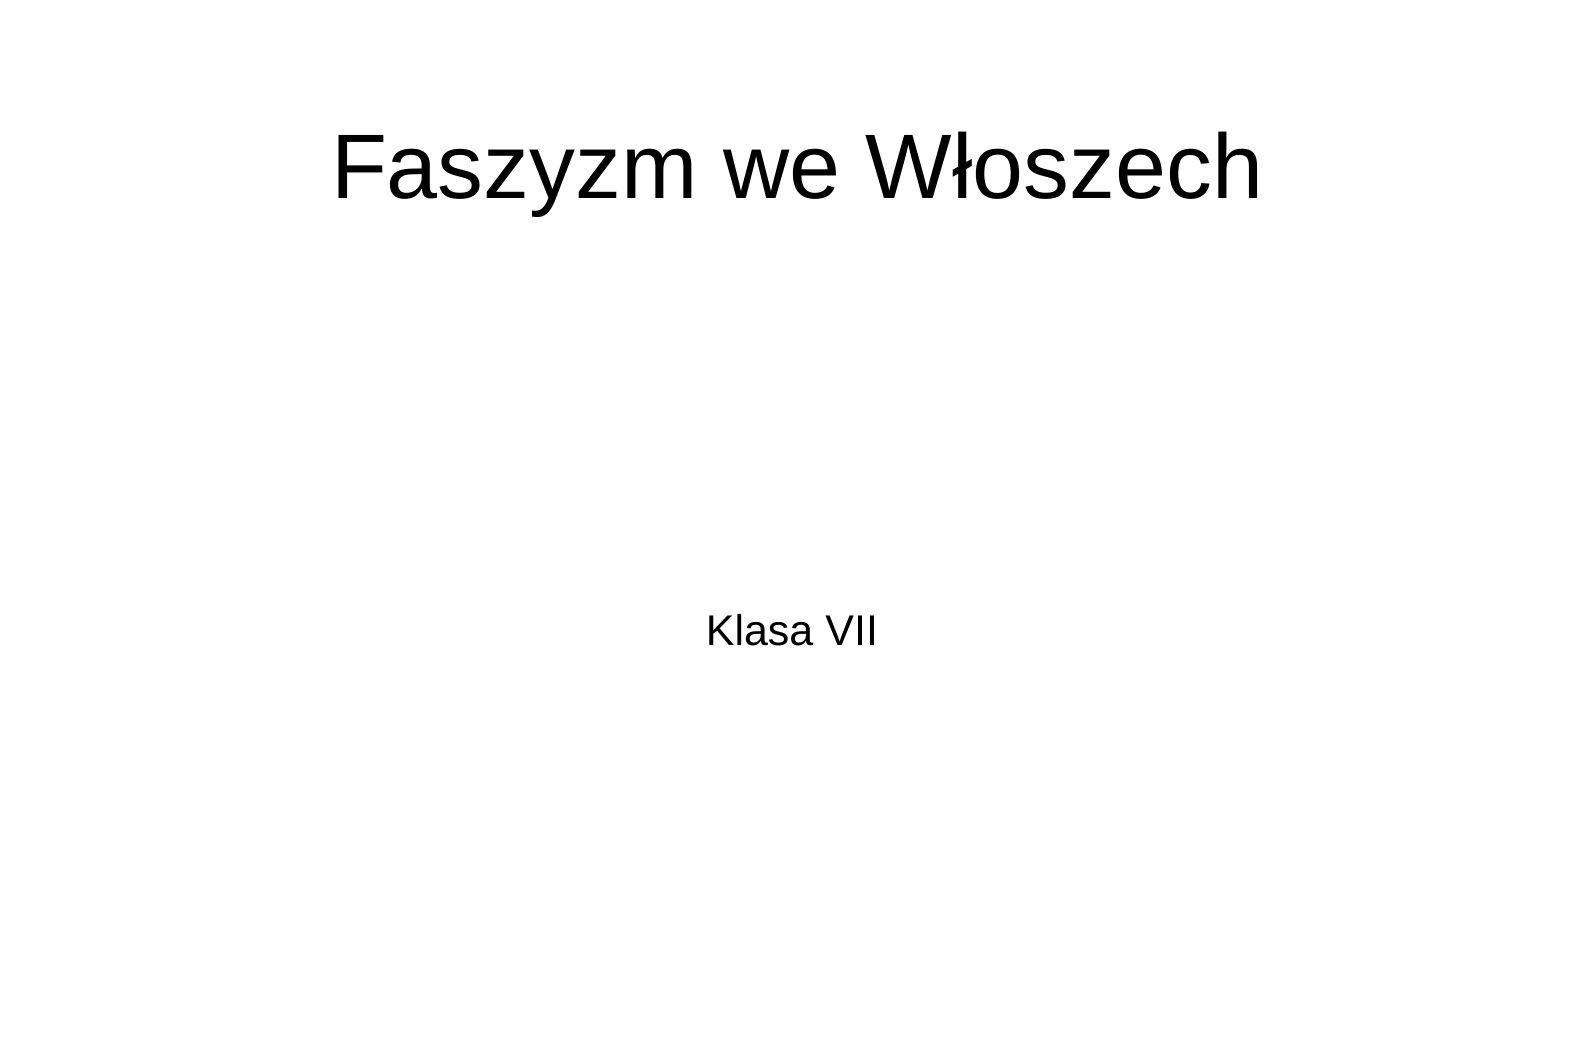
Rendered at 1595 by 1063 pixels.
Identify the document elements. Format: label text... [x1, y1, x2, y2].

subtitle Klasa VII [117, 295, 1479, 966]
title Faszyzm we Włoszech [117, 78, 1479, 256]
